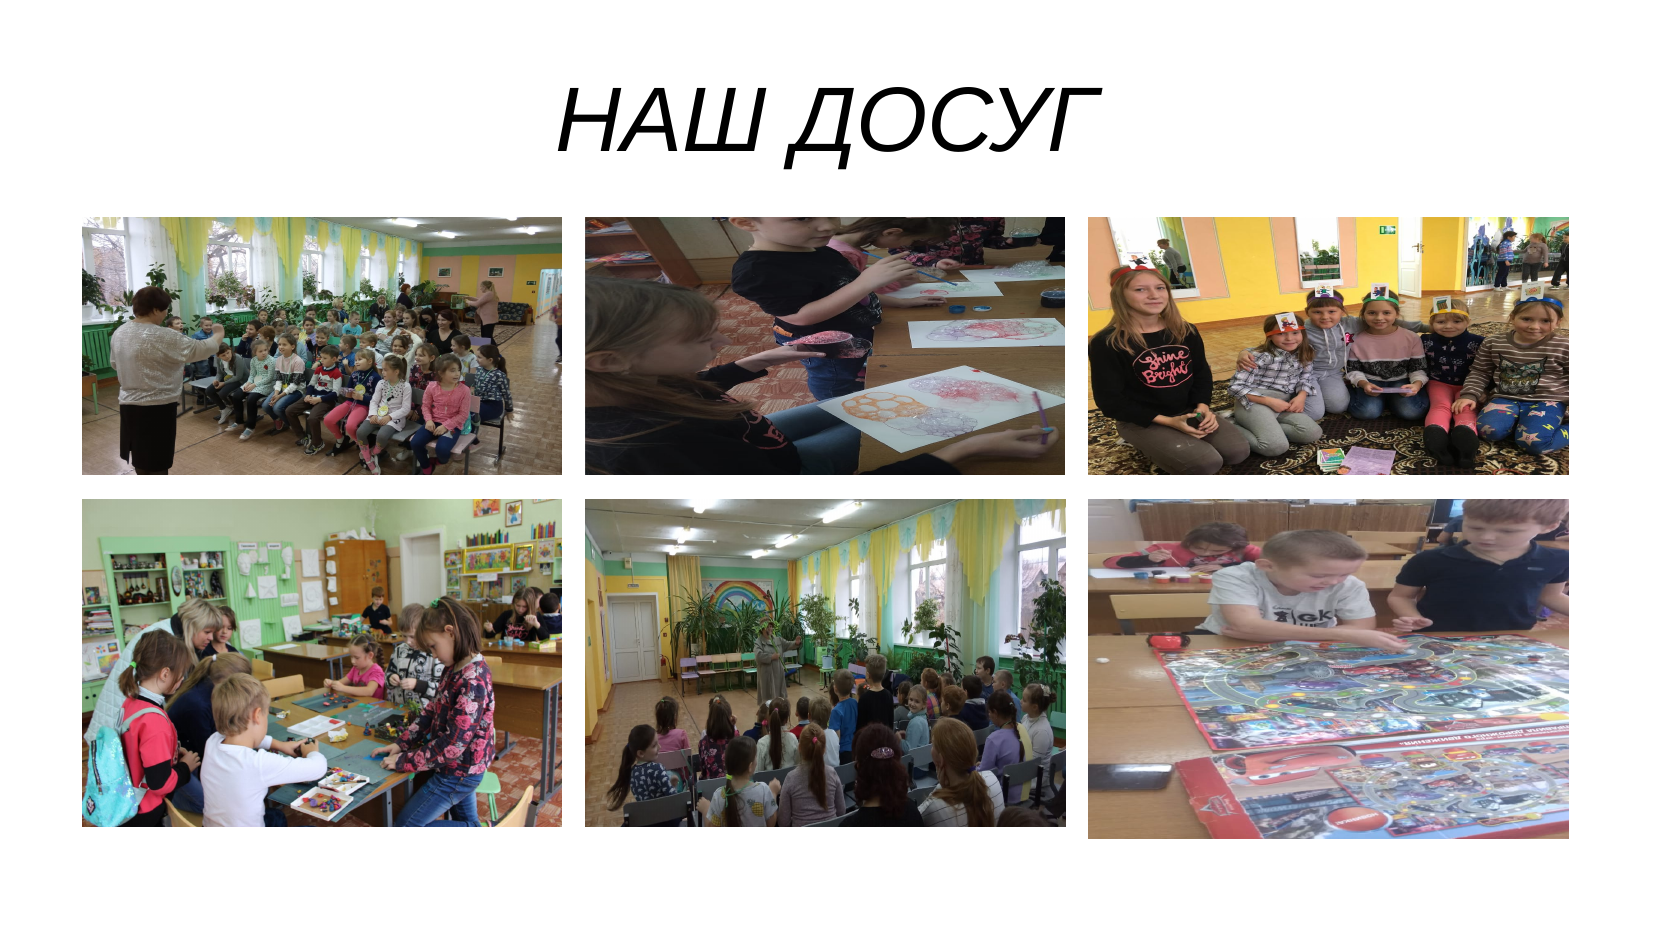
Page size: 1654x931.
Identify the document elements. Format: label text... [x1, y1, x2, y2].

picture [1088, 499, 1569, 839]
picture [1088, 217, 1569, 475]
picture [82, 499, 562, 827]
picture [82, 217, 562, 475]
picture [585, 217, 1065, 475]
title НАШ ДОСУГ [82, 37, 1571, 193]
picture [585, 499, 1066, 827]
